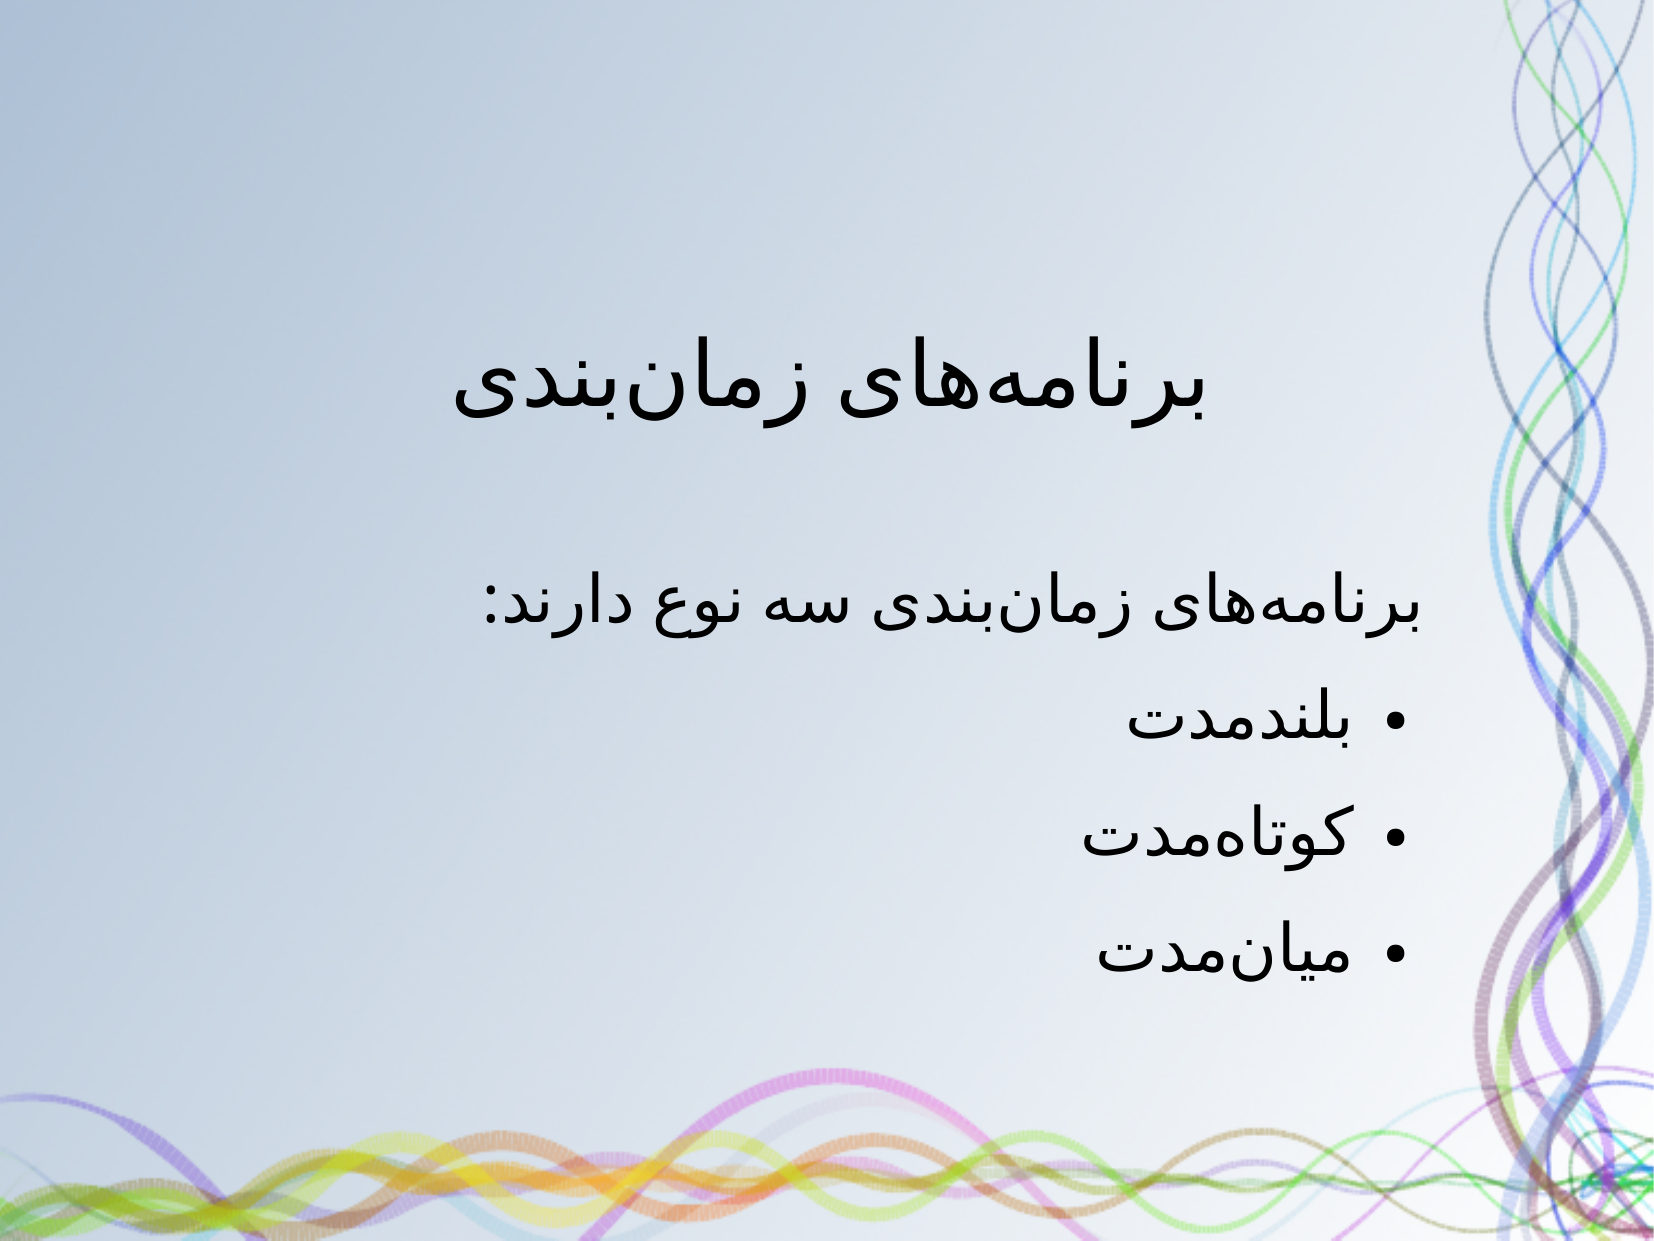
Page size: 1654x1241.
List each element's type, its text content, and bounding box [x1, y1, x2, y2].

picture [0, 0, 1654, 1241]
list برنامه‌های زمان‌بندی‌ سه نوع دارند: بلندمدت کوتاه‌مدت میان‌مدت [82, 562, 1426, 1109]
title برنامه‌های زمان‌بندی [86, 280, 1576, 488]
